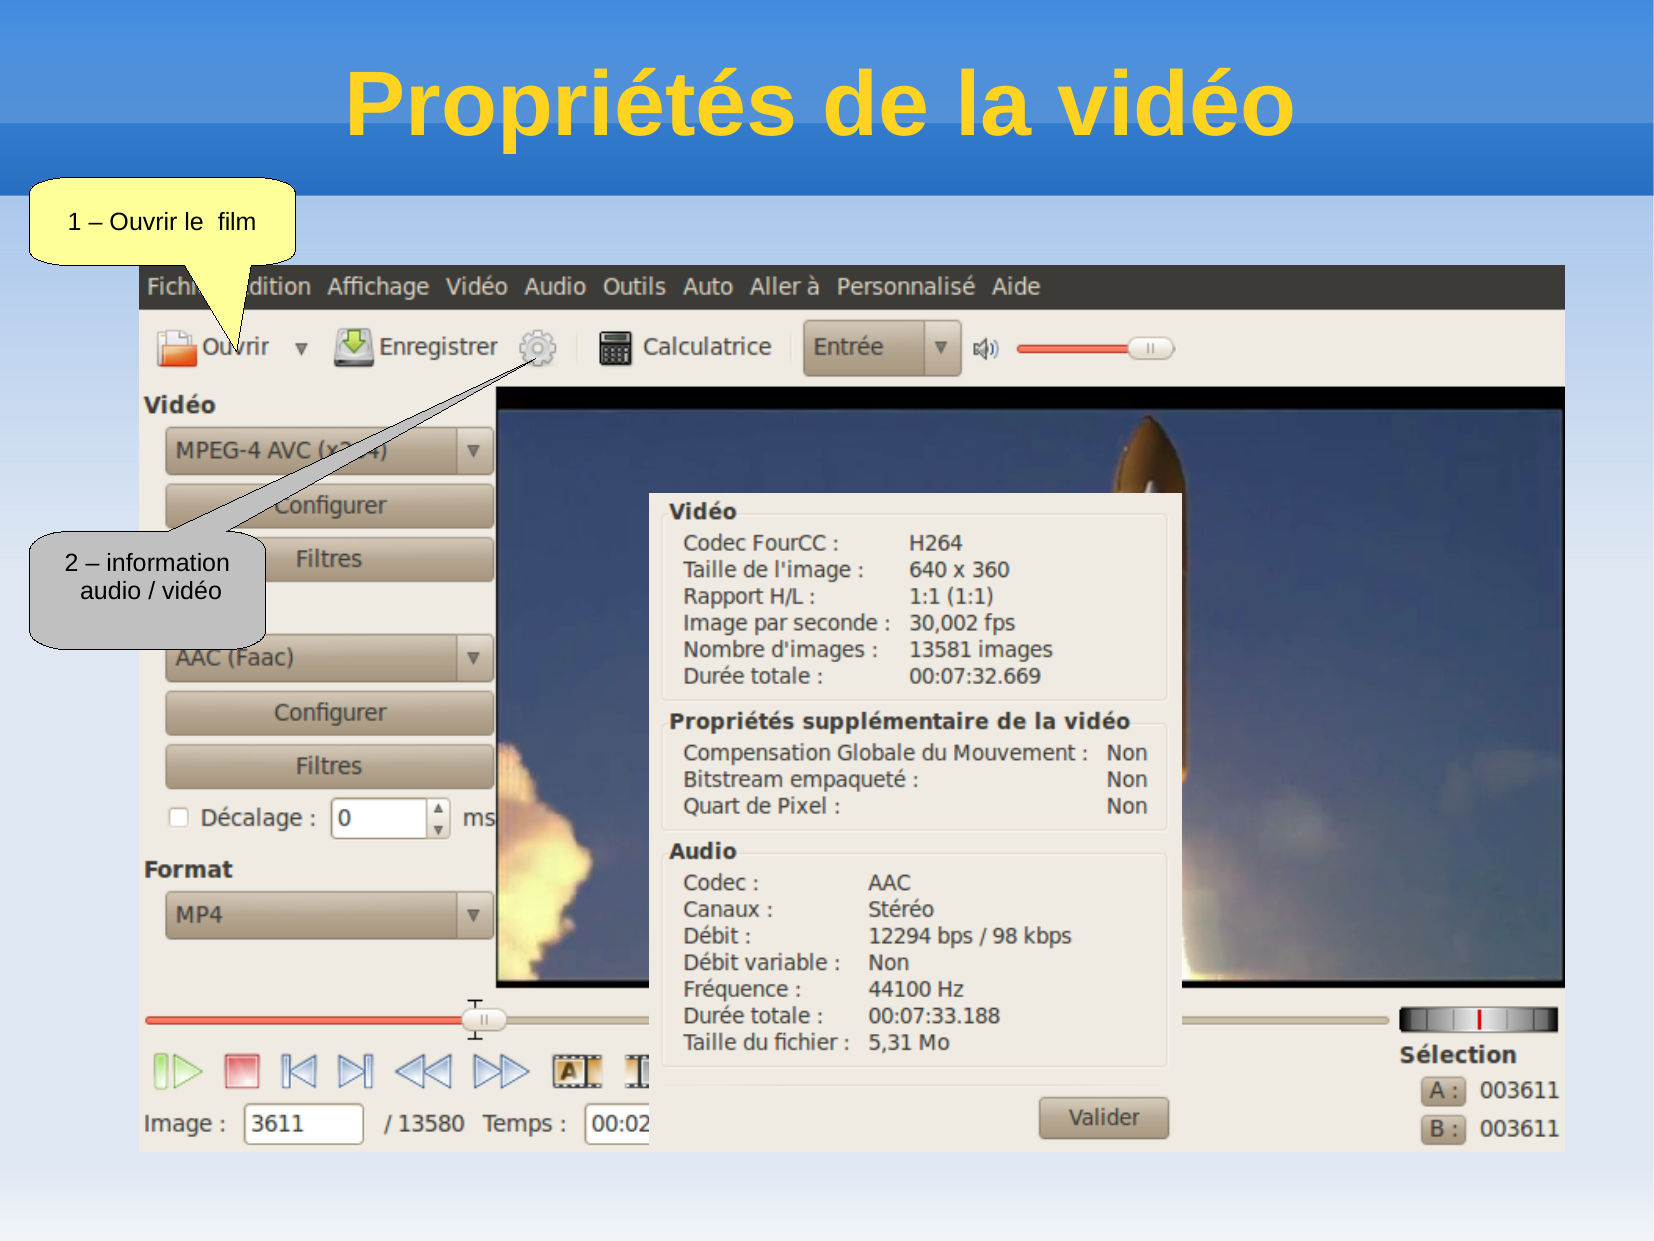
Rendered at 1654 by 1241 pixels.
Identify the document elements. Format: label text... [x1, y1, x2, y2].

text_box 1 – Ouvrir le film [29, 177, 296, 352]
text_box 2 – information audio / vidéo [29, 358, 536, 650]
picture [0, 0, 1654, 1241]
title Propriétés de la vidéo [76, 7, 1565, 200]
